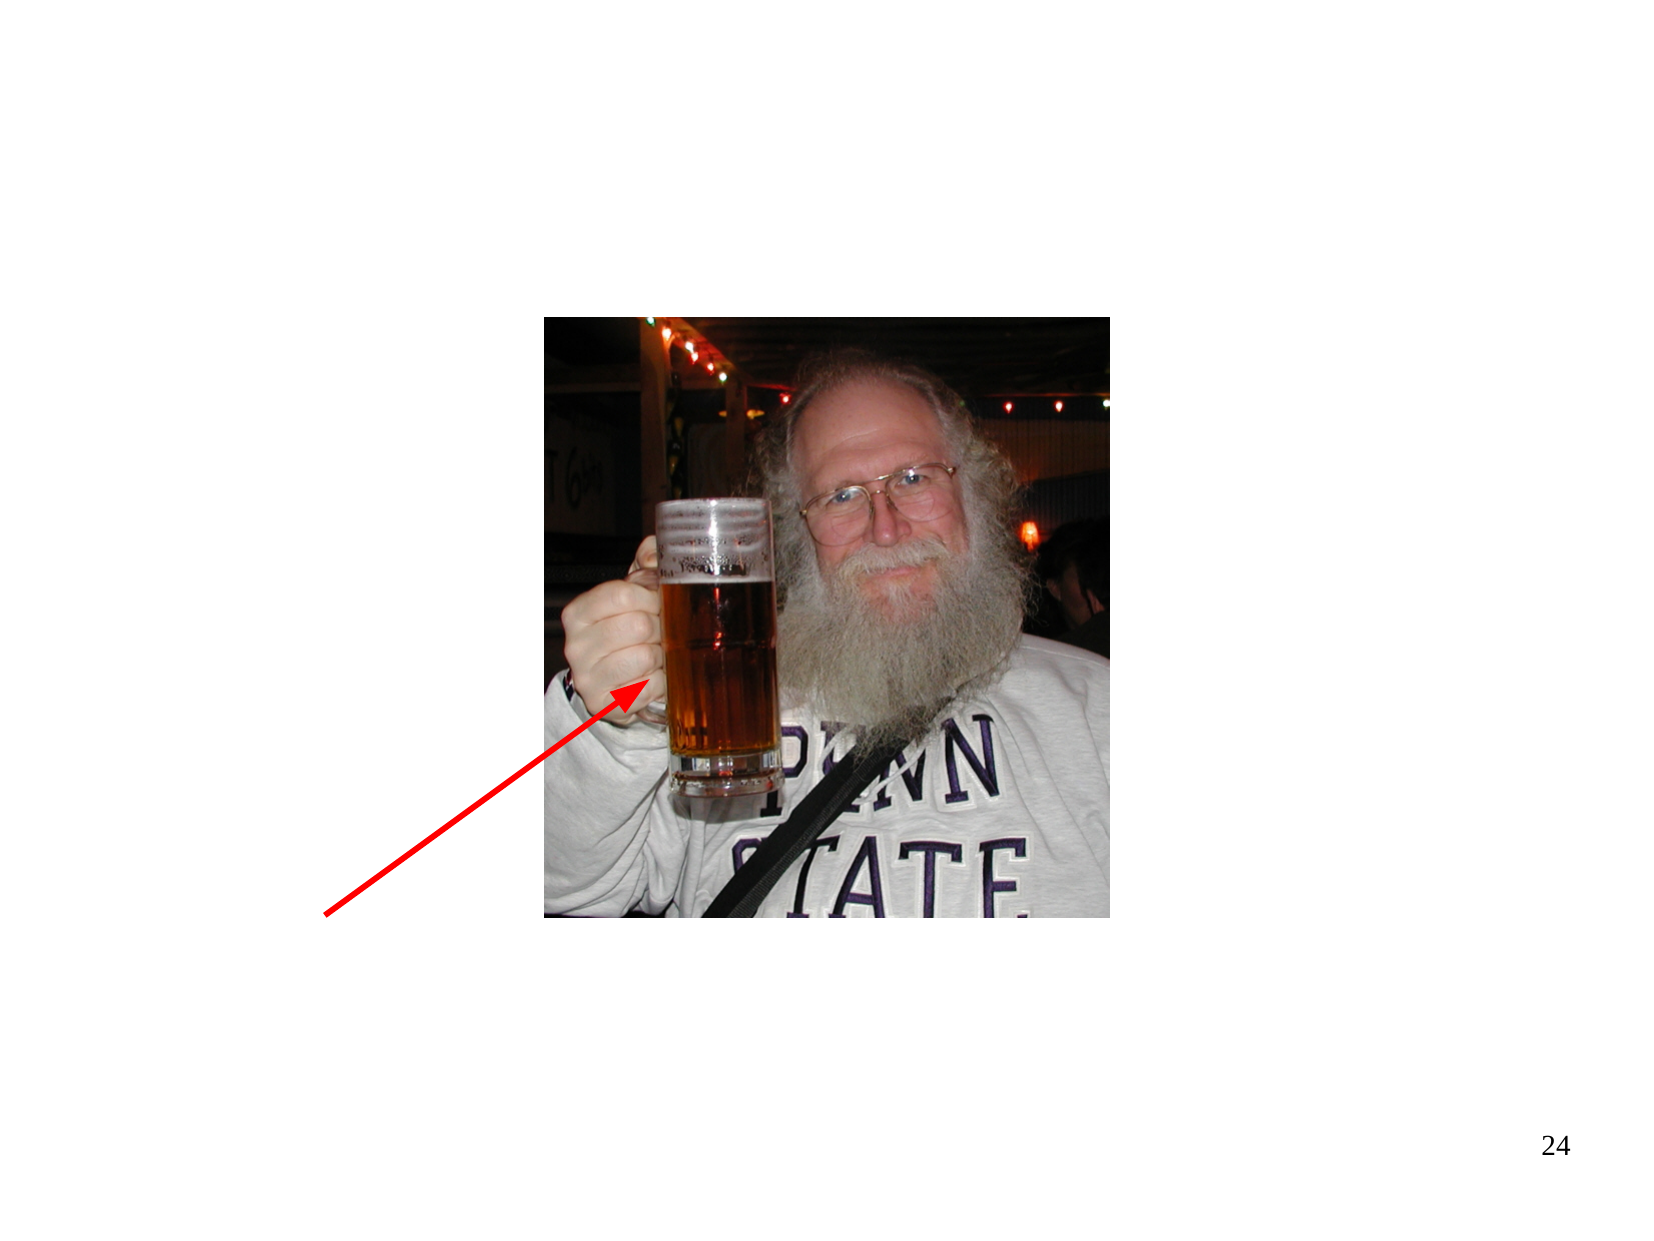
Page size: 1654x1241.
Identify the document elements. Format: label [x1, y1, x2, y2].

picture [544, 317, 1110, 918]
